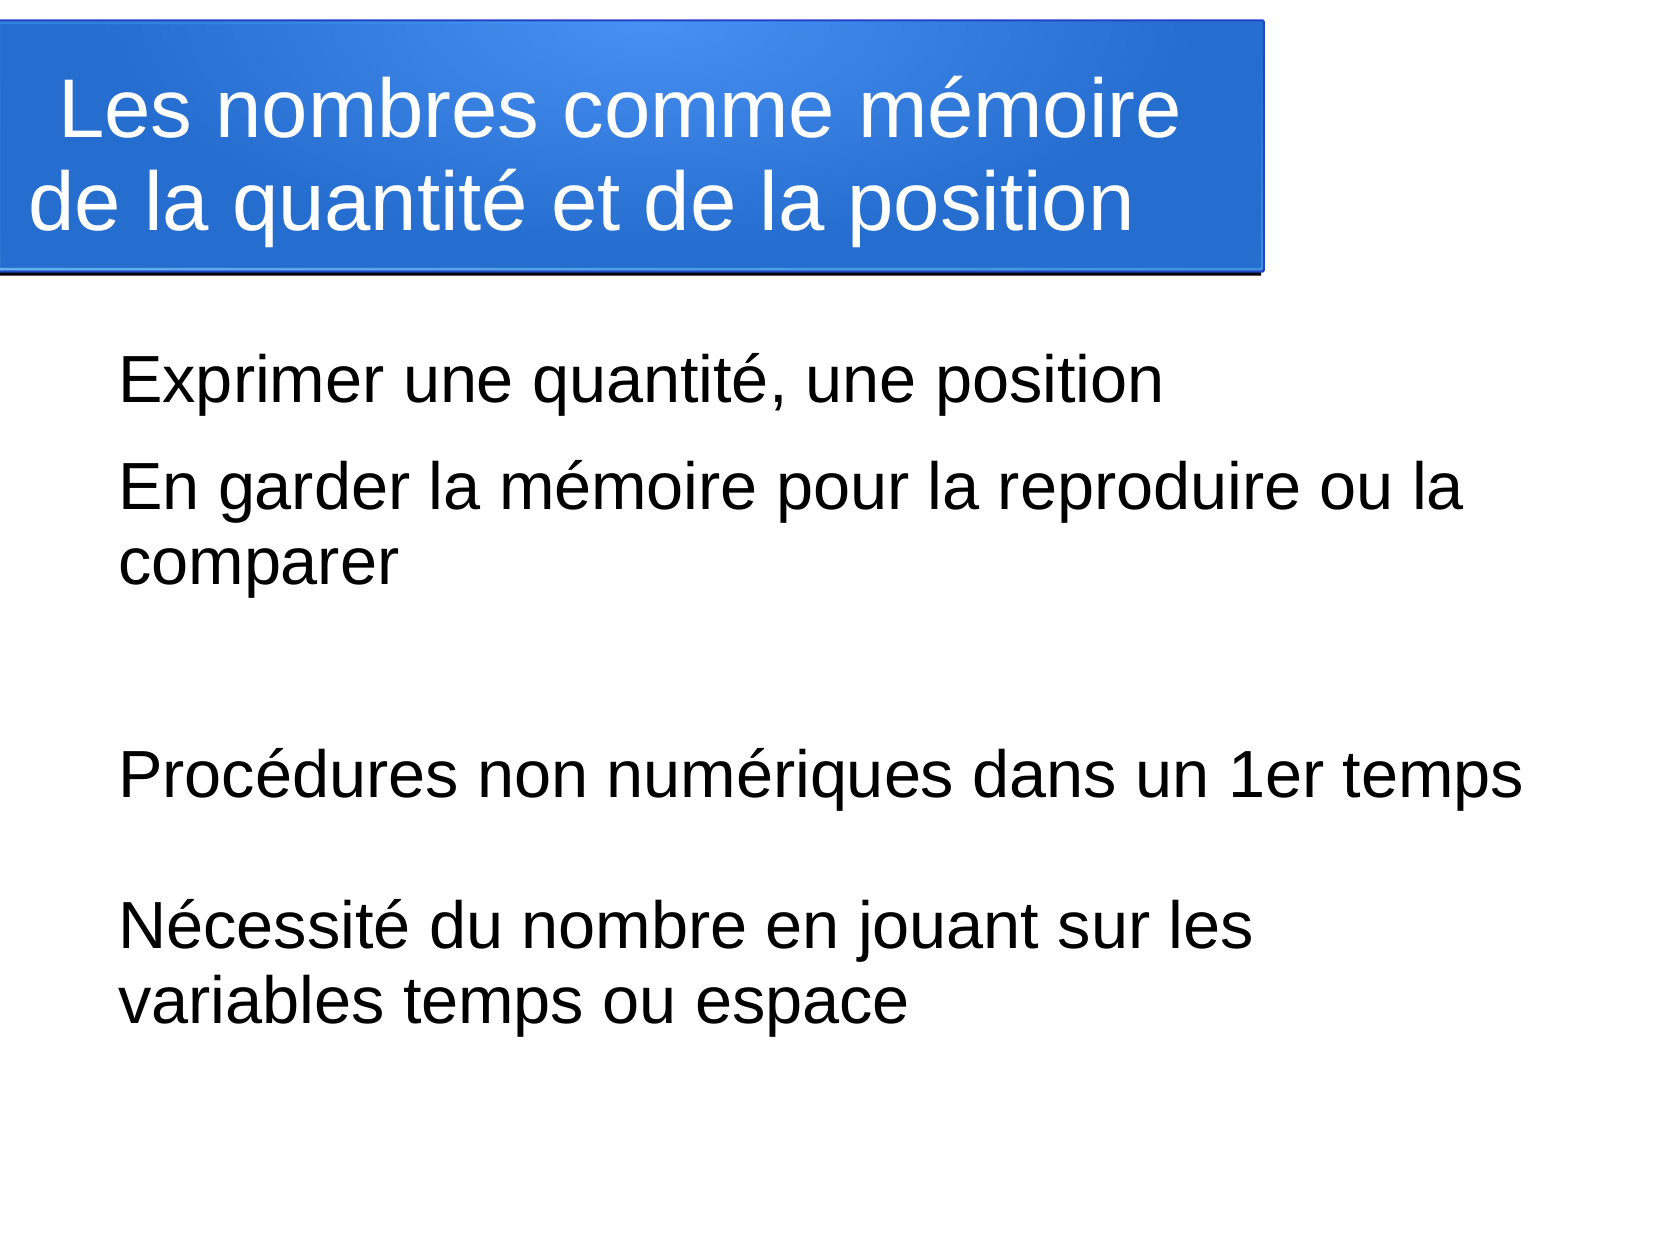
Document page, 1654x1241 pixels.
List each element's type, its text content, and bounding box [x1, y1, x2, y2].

list Exprimer une quantité, une position En garder la mémoire pour la reproduire ou la comparer Procédures non numériques dans un 1er temps Nécessité du nombre en jouant sur les variables temps ou espace [118, 342, 1536, 1193]
title Les nombres comme mémoire de la quantité et de la position [0, 52, 1196, 260]
